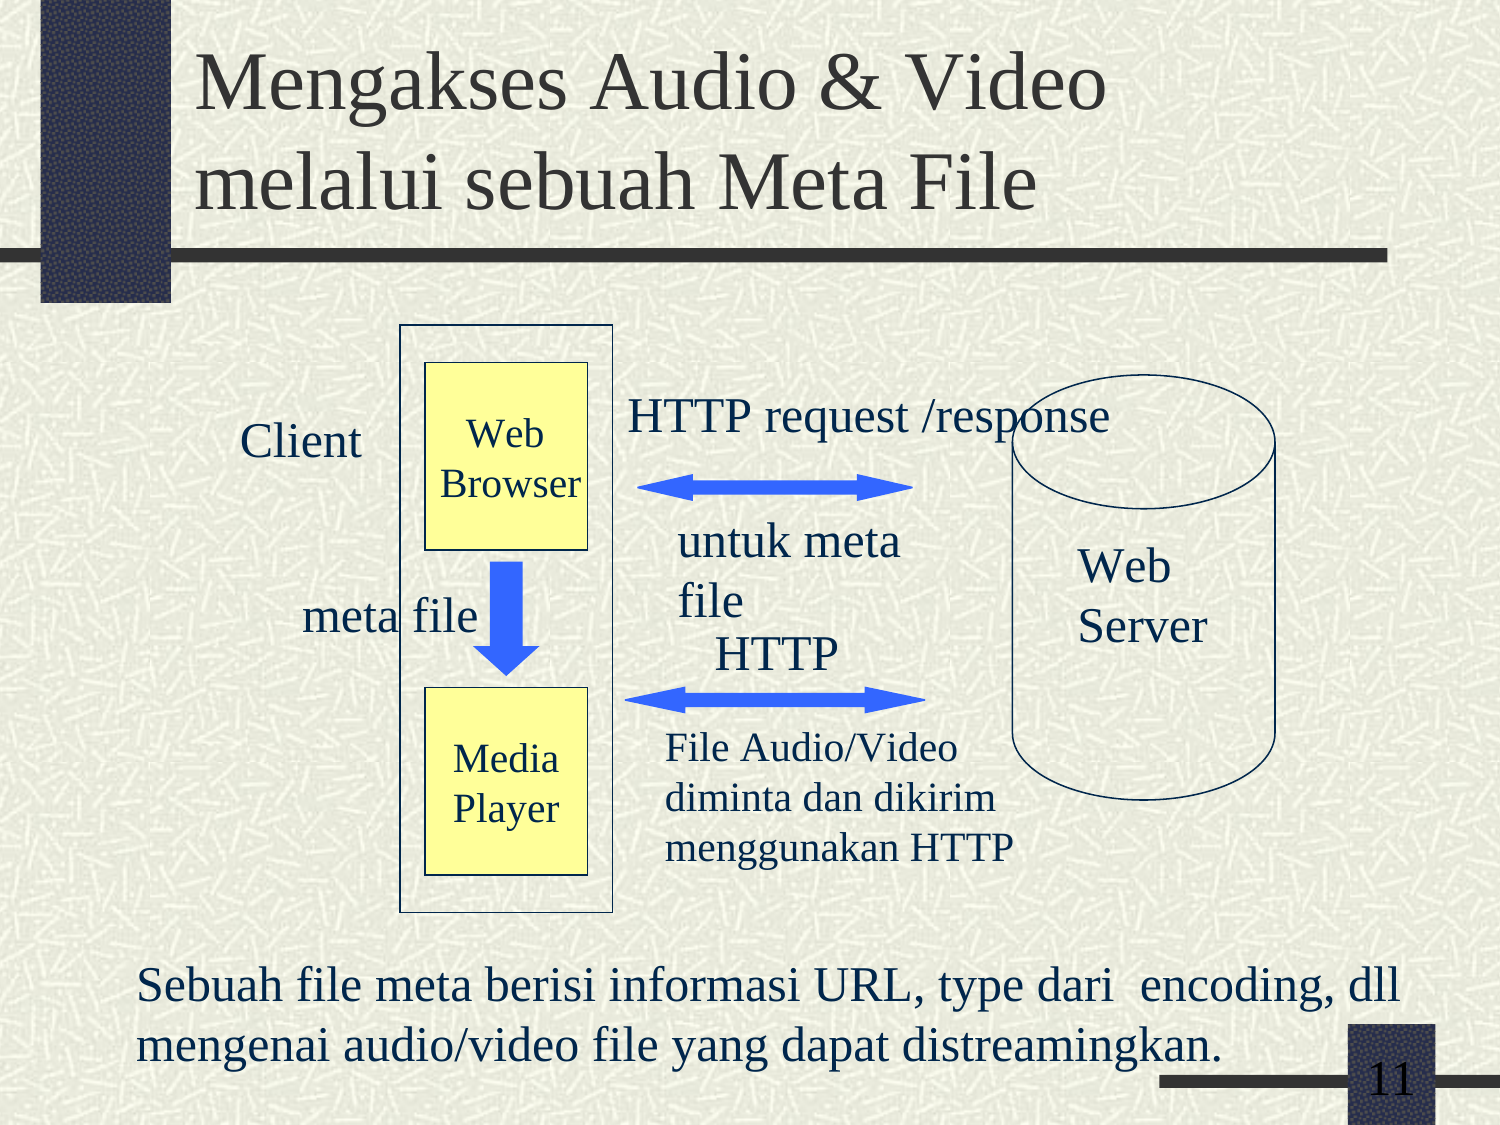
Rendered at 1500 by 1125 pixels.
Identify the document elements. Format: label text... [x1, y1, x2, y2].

text_box untuk meta file [662, 499, 988, 636]
text_box HTTP request /response [612, 374, 1176, 451]
text_box [637, 474, 913, 499]
title Mengakses Audio & Video melalui sebuah Meta File [179, 18, 1455, 235]
text_box Web Server [1062, 524, 1224, 721]
text_box File Audio/Video diminta dan dikirim menggunakan HTTP [650, 712, 1076, 944]
text_box Sebuah file meta berisi informasi URL, type dari encoding, dll mengenai audio/video file yang dapat distreamingkan. [121, 944, 1430, 1080]
text_box Client [225, 399, 388, 476]
text_box meta file [287, 574, 501, 651]
text_box [624, 687, 926, 712]
text_box Web Browser [424, 362, 588, 550]
text_box [479, 562, 538, 676]
text_box HTTP [699, 636, 888, 688]
picture [0, 0, 1500, 1125]
text_box Media Player [424, 687, 588, 875]
